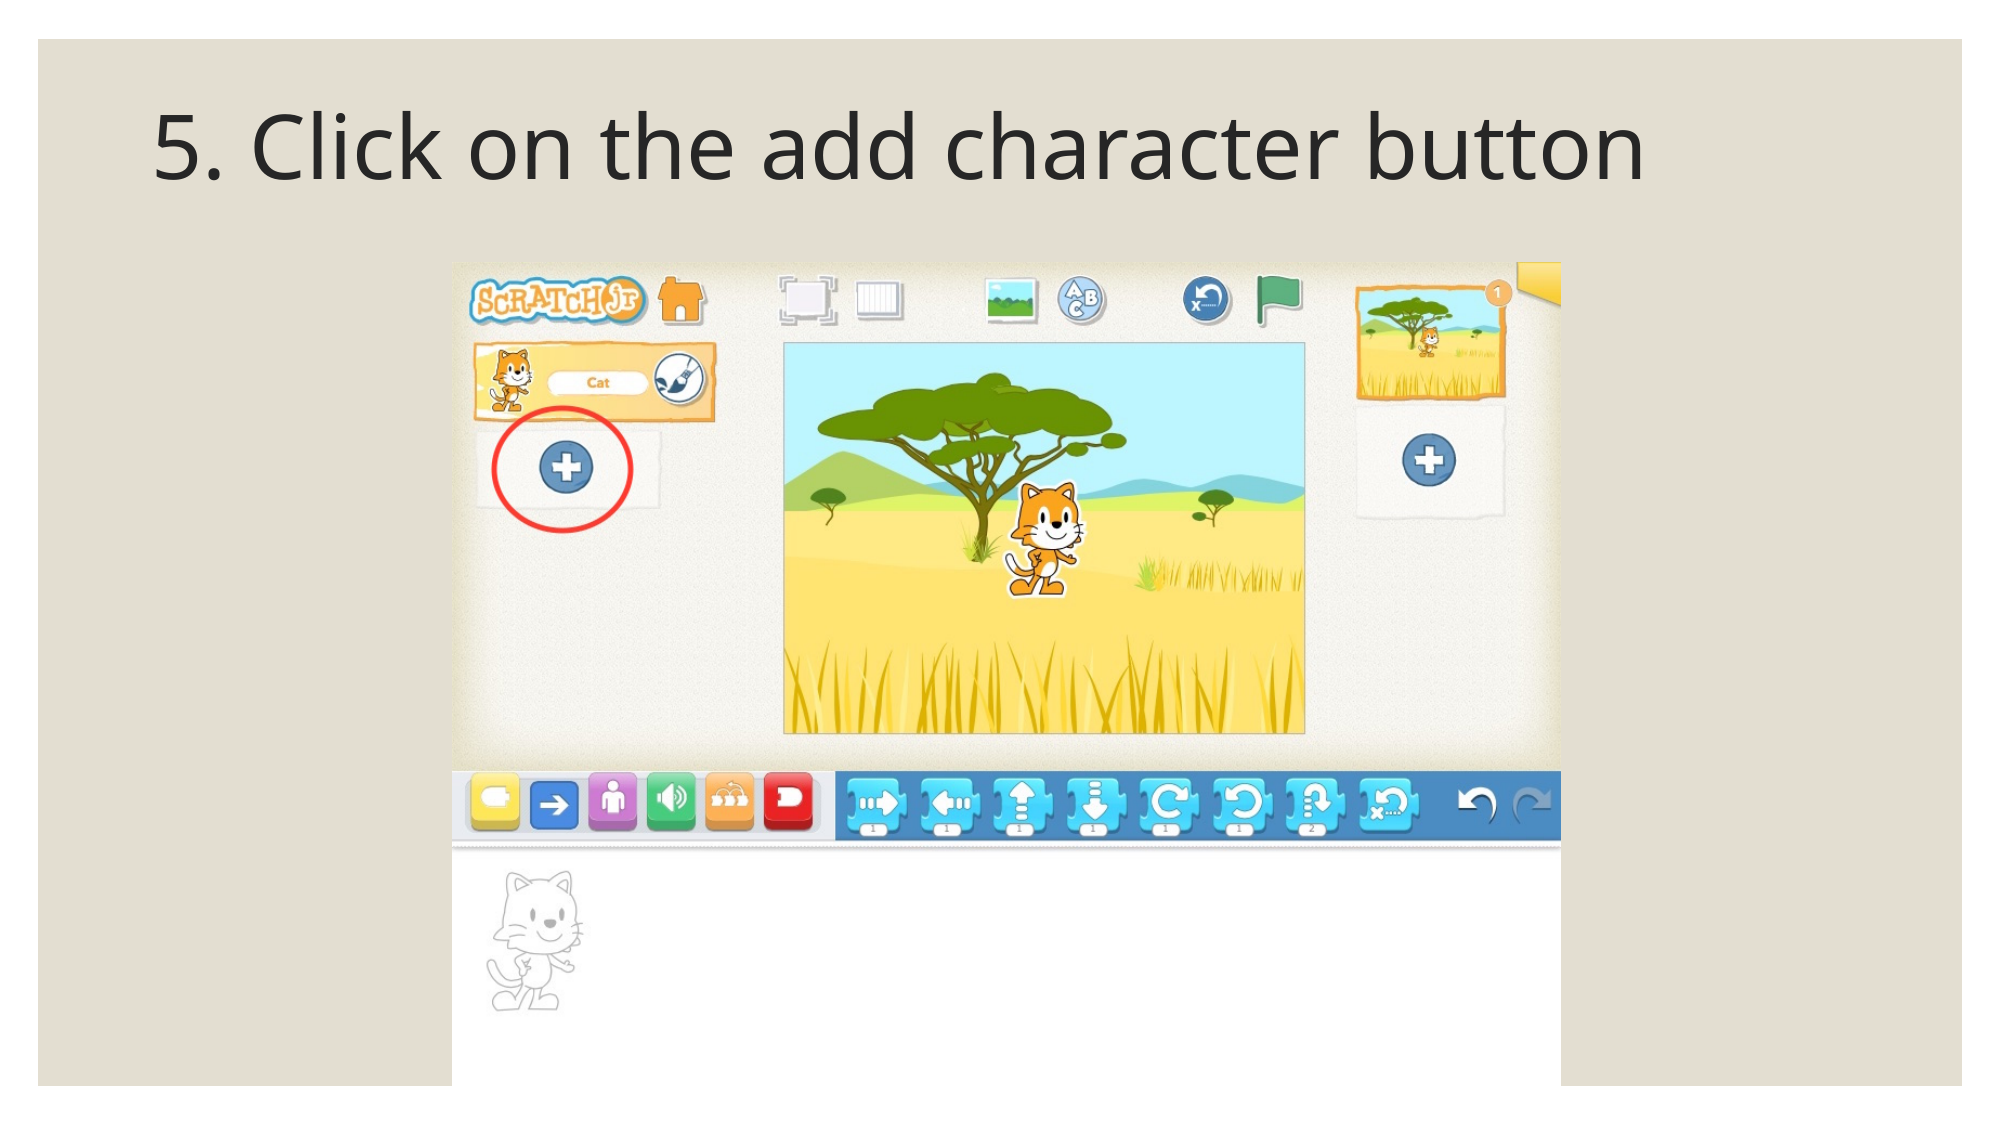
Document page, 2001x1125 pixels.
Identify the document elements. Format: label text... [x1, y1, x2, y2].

title 5. Click on the add character button [136, 37, 1876, 263]
picture [452, 262, 1561, 1094]
